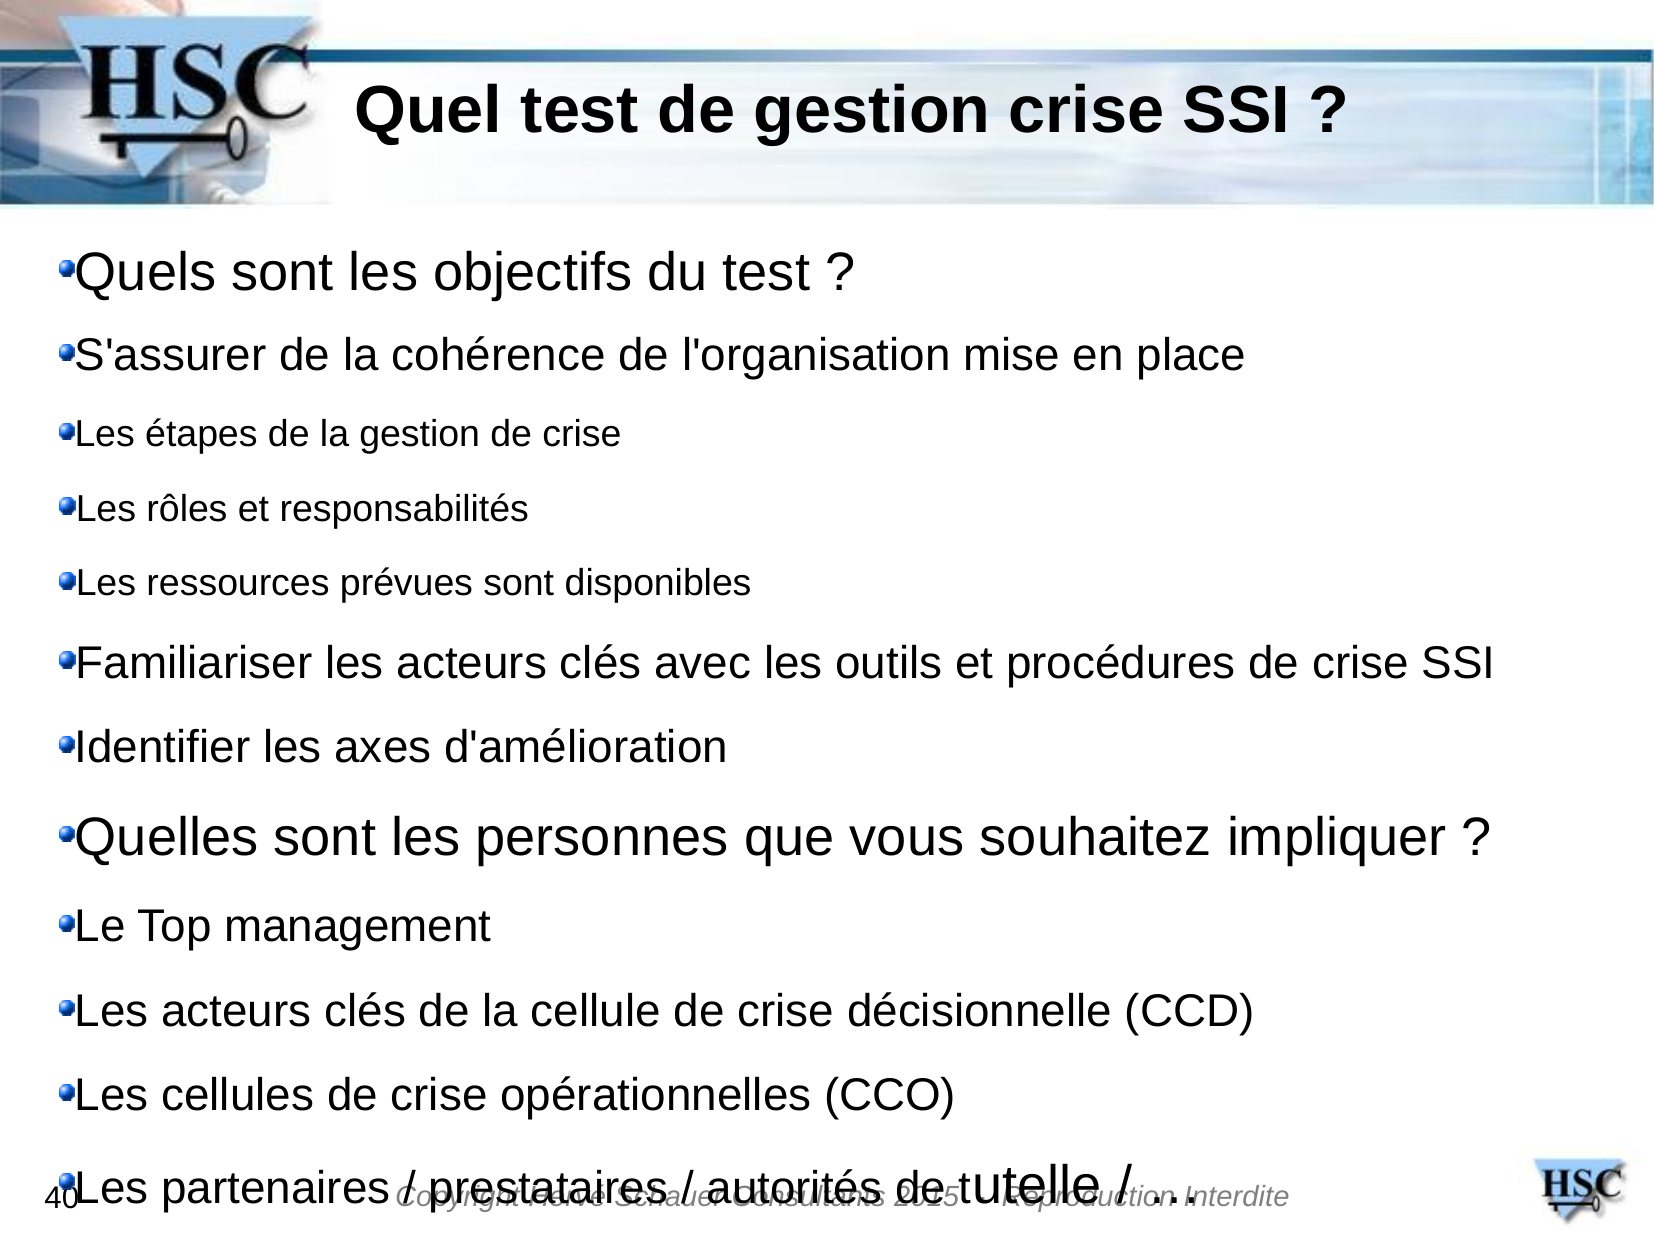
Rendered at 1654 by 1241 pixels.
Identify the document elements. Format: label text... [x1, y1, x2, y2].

title Quel test de gestion crise SSI ? [354, 2, 1654, 210]
list Quels sont les objectifs du test ? S'assurer de la cohérence de l'organisation mise en place Les étapes de la gestion de crise Les rôles et responsabilités Les ressources prévues sont disponibles Familiariser les acteurs clés avec les outils et procédures de crise SSI Identifier les axes d'amélioration Quelles sont les personnes que vous souhaitez impliquer ? Le Top management Les acteurs clés de la cellule de crise décisionnelle (CCD) Les cellules de crise opérationnelles (CCO) Les partenaires / prestataires / autorités de tutelle / … Quel est le niveau de maturité de l'organisation de crise ? [59, 236, 1625, 1173]
